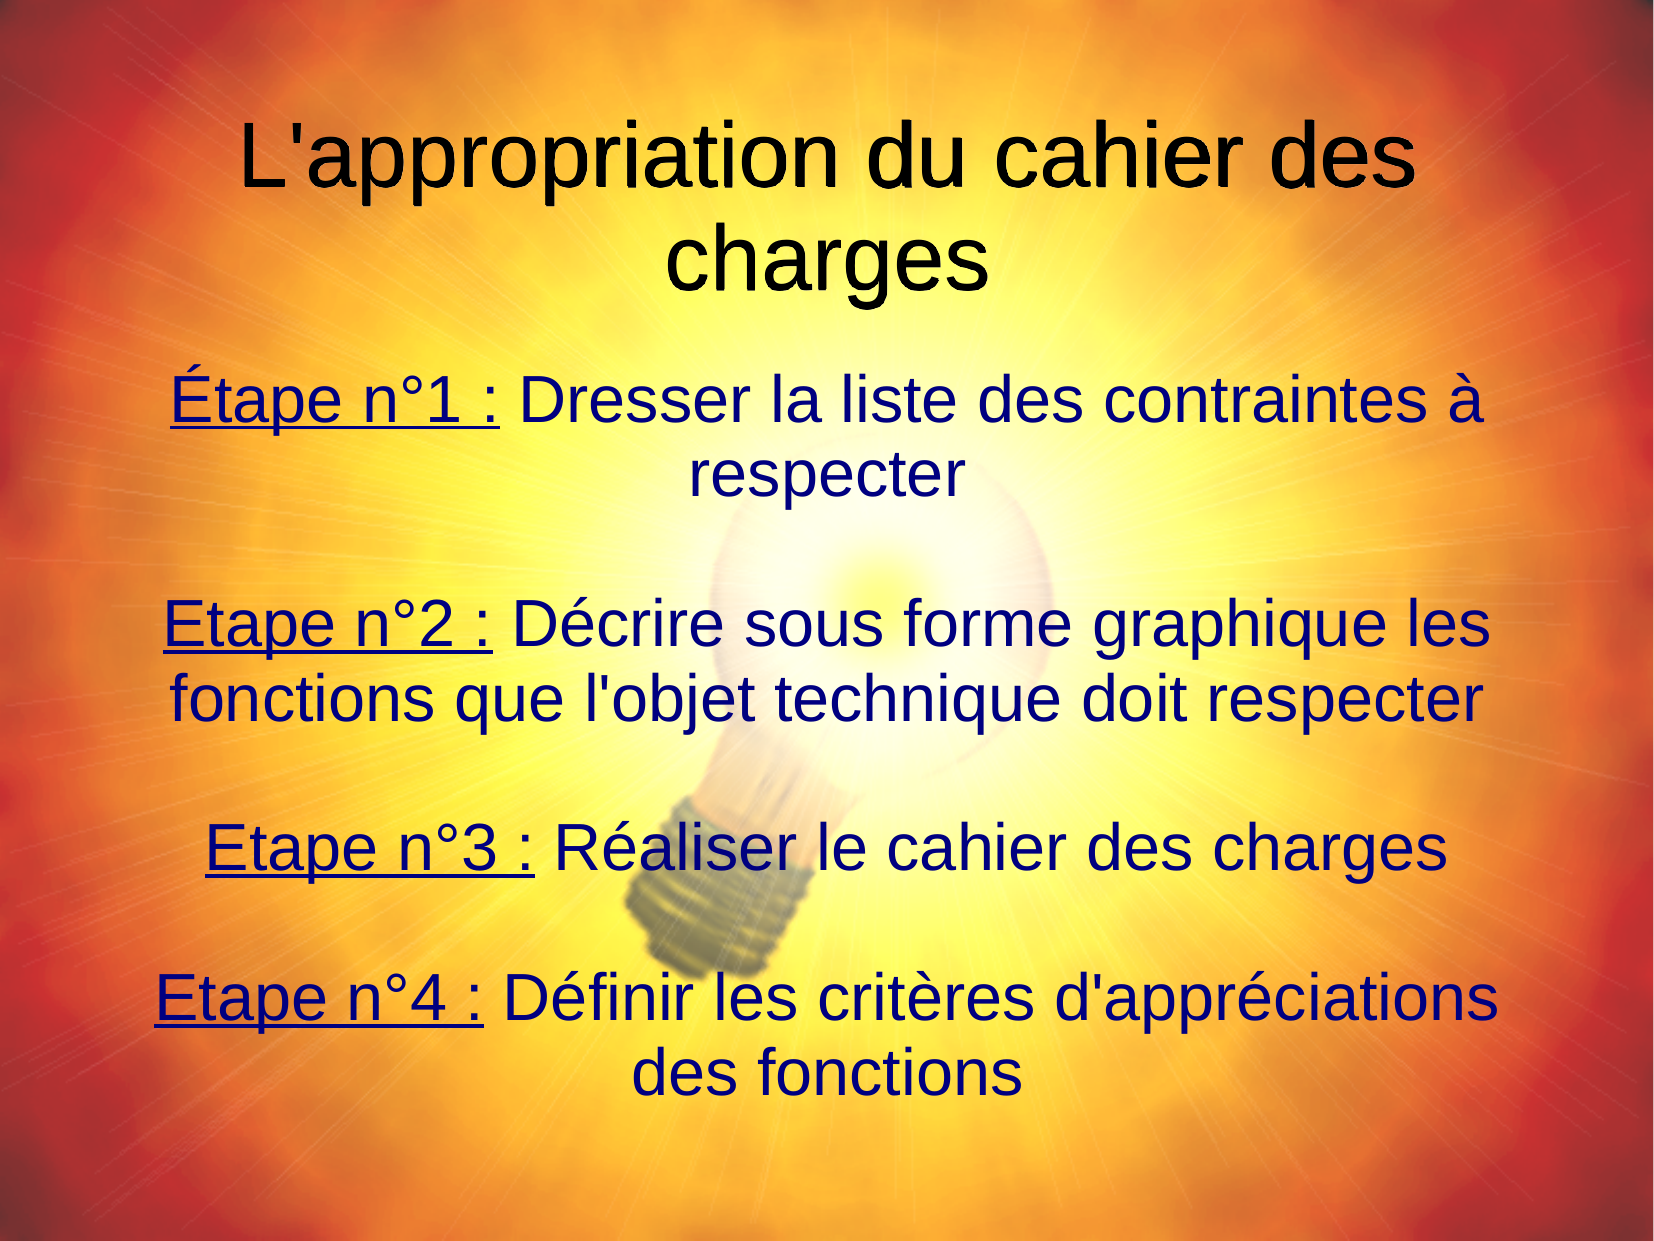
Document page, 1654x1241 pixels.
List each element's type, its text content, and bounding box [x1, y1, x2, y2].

text_box Donnons un nom à la fonction ... [0, 0, 1654, 1241]
title L'appropriation du cahier des charges [121, 102, 1534, 311]
subtitle Étape n°1 : Dresser la liste des contraintes à respecter Etape n°2 : Décrire sous forme graphique les fonctions que l'objet technique doit respecter Etape n°3 : Réaliser le cahier des charges Etape n°4 : Définir les critères d'appréciations des fonctions [121, 344, 1534, 1127]
